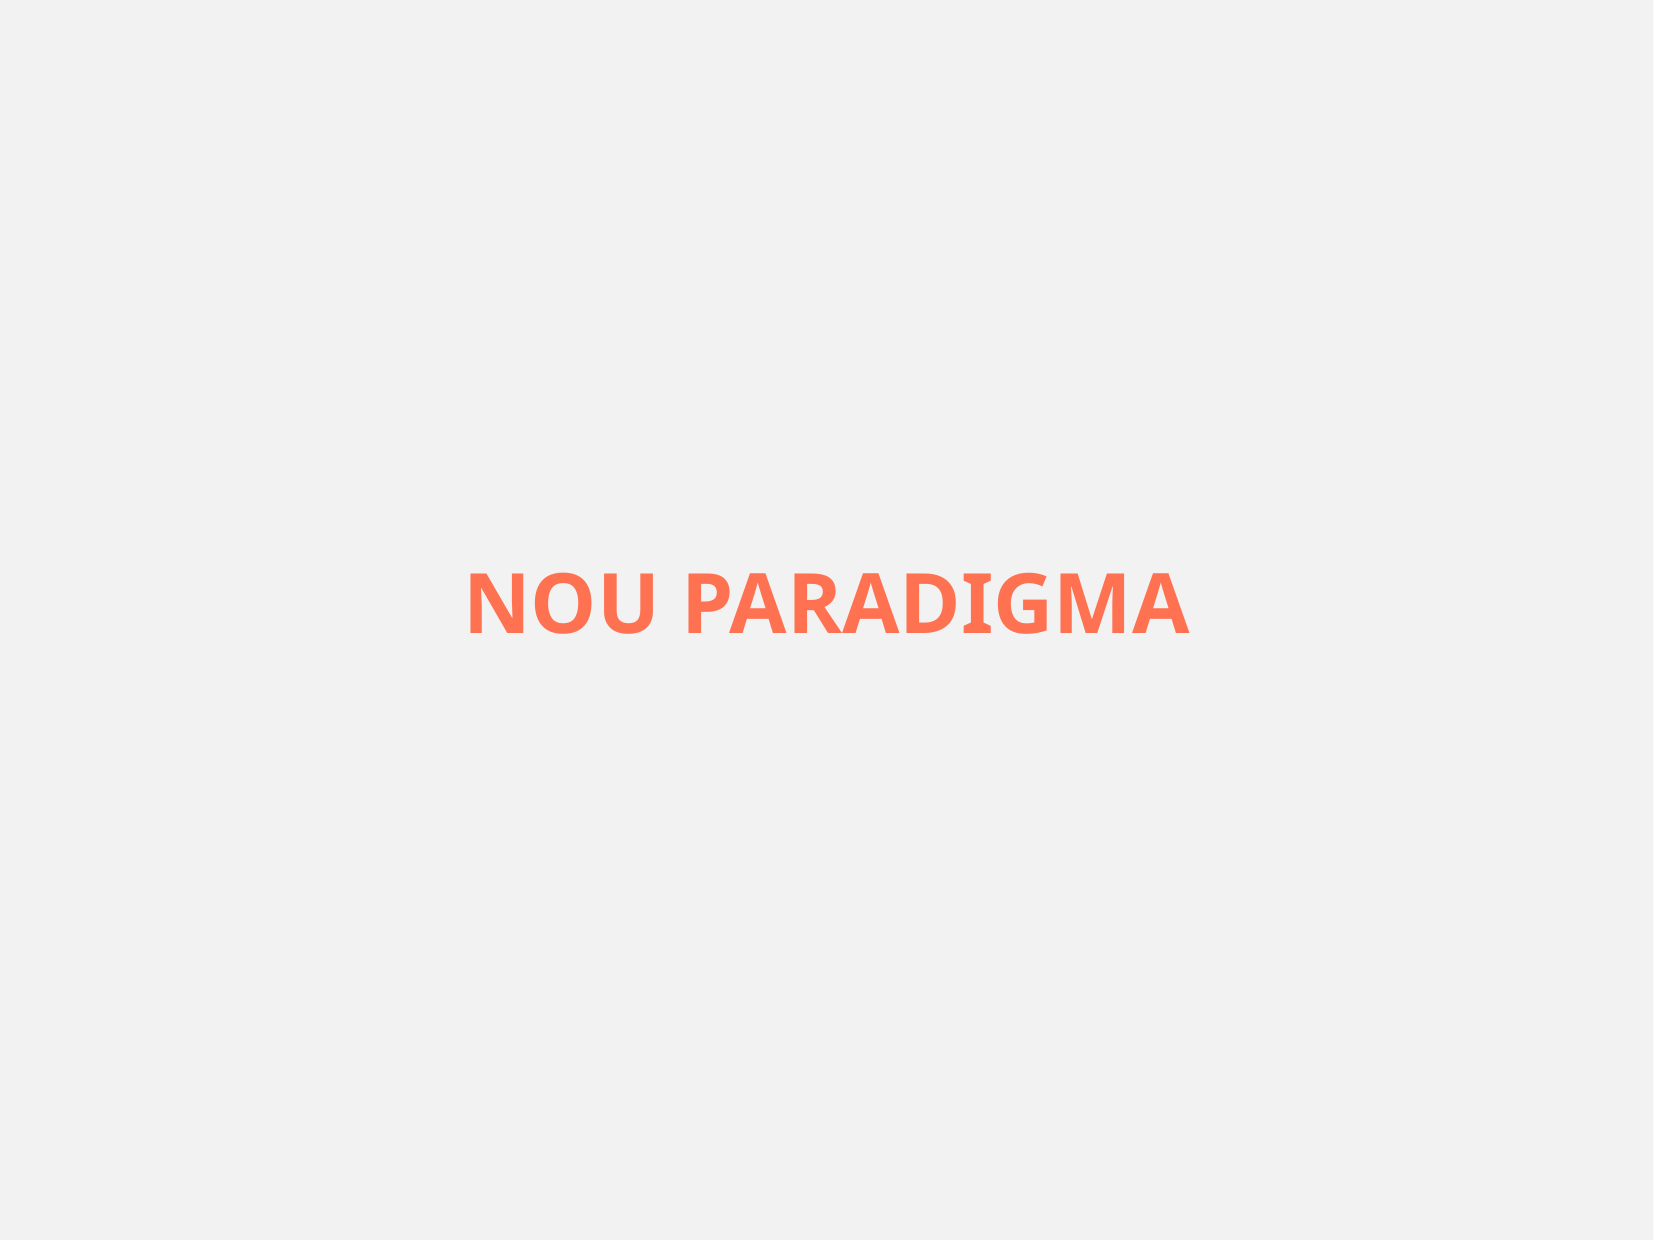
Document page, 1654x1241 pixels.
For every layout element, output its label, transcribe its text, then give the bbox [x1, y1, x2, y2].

title NOU PARADIGMA [82, 498, 1571, 706]
